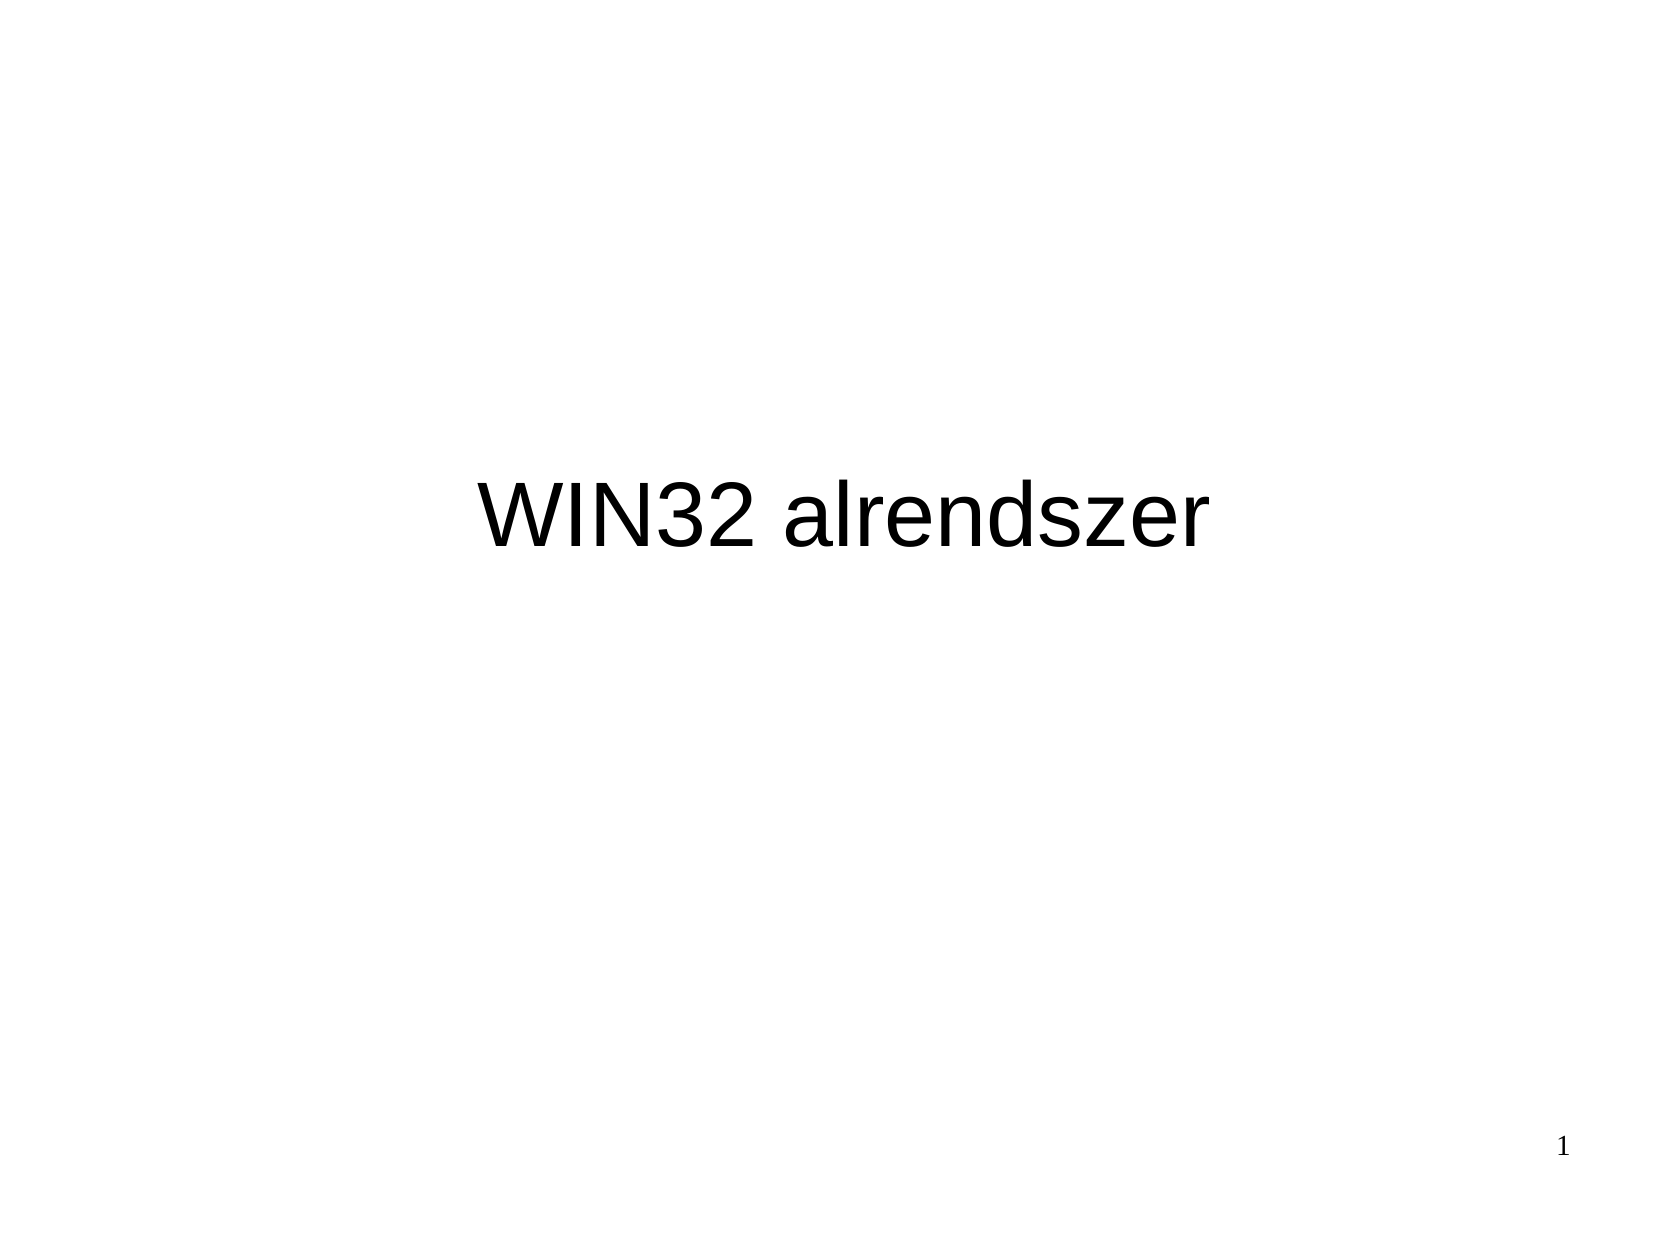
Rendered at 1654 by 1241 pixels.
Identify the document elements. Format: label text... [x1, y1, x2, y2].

title WIN32 alrendszer [124, 413, 1530, 620]
